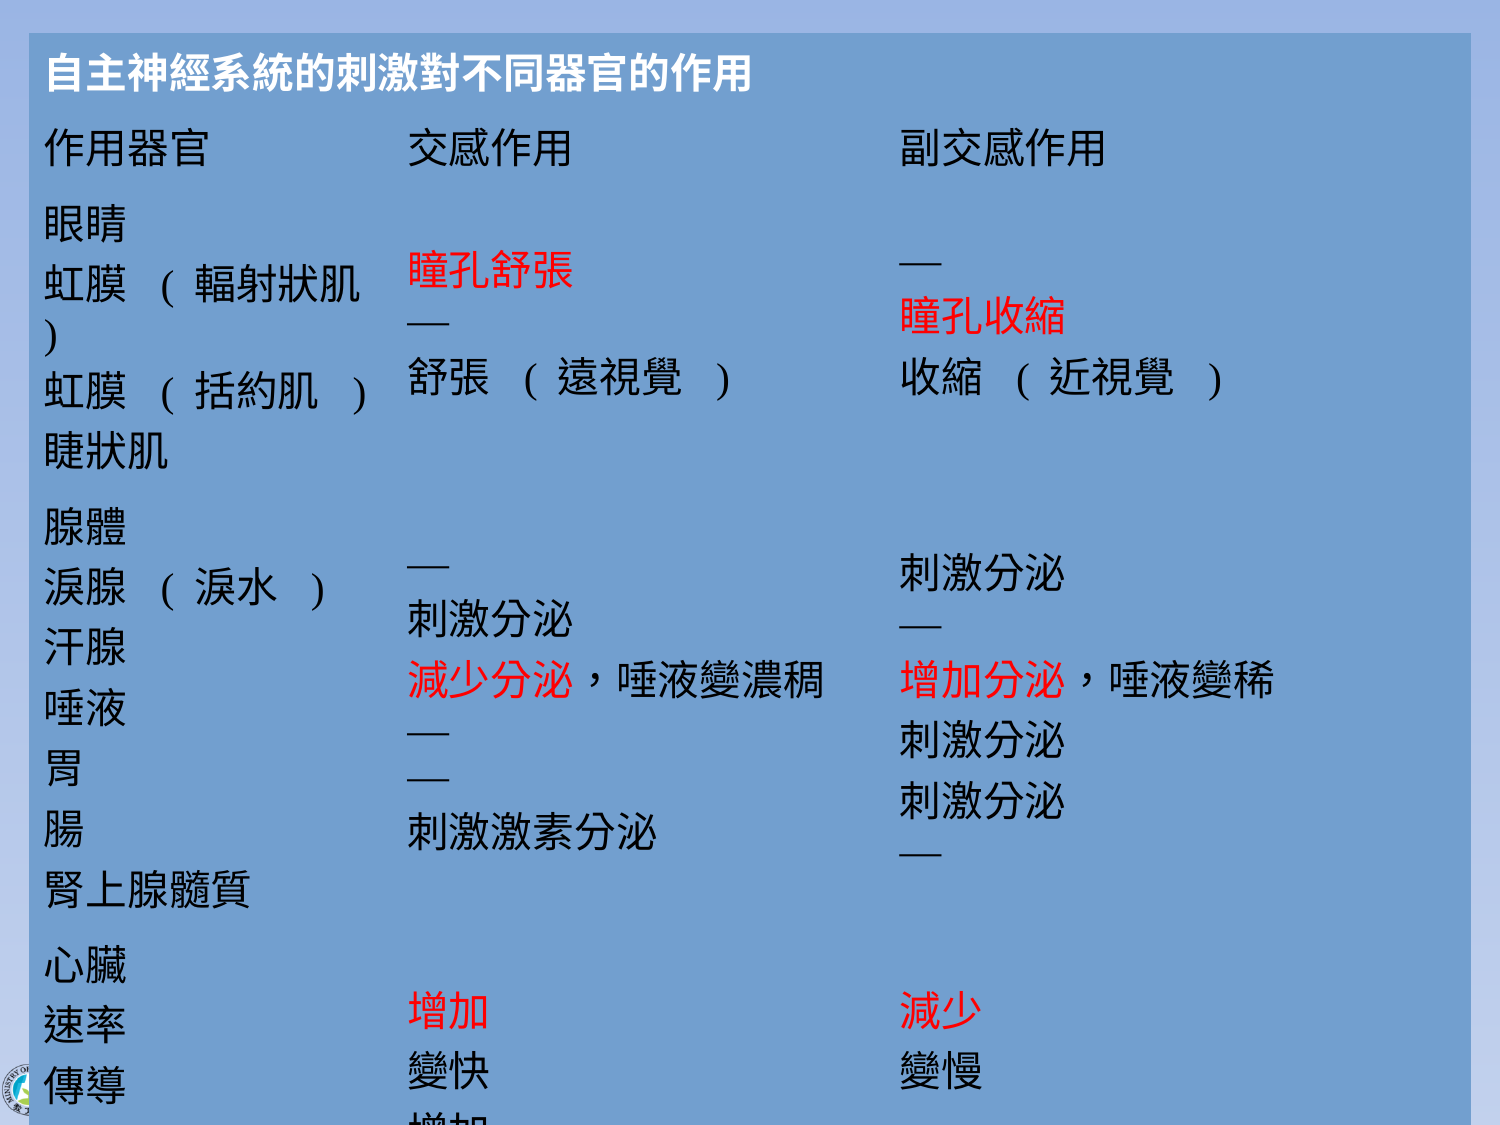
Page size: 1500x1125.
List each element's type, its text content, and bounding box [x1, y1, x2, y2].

table_cell 作用器官 [29, 108, 393, 183]
table_cell 減少 變慢 — [885, 924, 1471, 1125]
table_cell — 刺激分泌 減少分泌，唾液變濃稠 — — 刺激激素分泌 [393, 486, 885, 924]
table_cell — 瞳孔收縮 收縮 ( 近視覺 ) [885, 183, 1471, 486]
table_cell 腺體 淚腺 ( 淚水 ) 汗腺 唾液 胃 腸 腎上腺髓質 [29, 486, 393, 924]
table_header 自主神經系統的刺激對不同器官的作用 [29, 33, 1471, 108]
table_cell 眼睛 虹膜 ( 輻射狀肌 ) 虹膜 ( 括約肌 ) 睫狀肌 [29, 183, 393, 486]
table_cell 交感作用 [393, 108, 885, 183]
table_cell 副交感作用 [885, 108, 1471, 183]
table_cell 刺激分泌 — 增加分泌，唾液變稀 刺激分泌 刺激分泌 — [885, 486, 1471, 924]
table_cell 瞳孔舒張 — 舒張 ( 遠視覺 ) [393, 183, 885, 486]
table_cell 增加 變快 增加 [393, 924, 885, 1125]
table_cell 心臟 速率 傳導 張力 [29, 924, 393, 1125]
